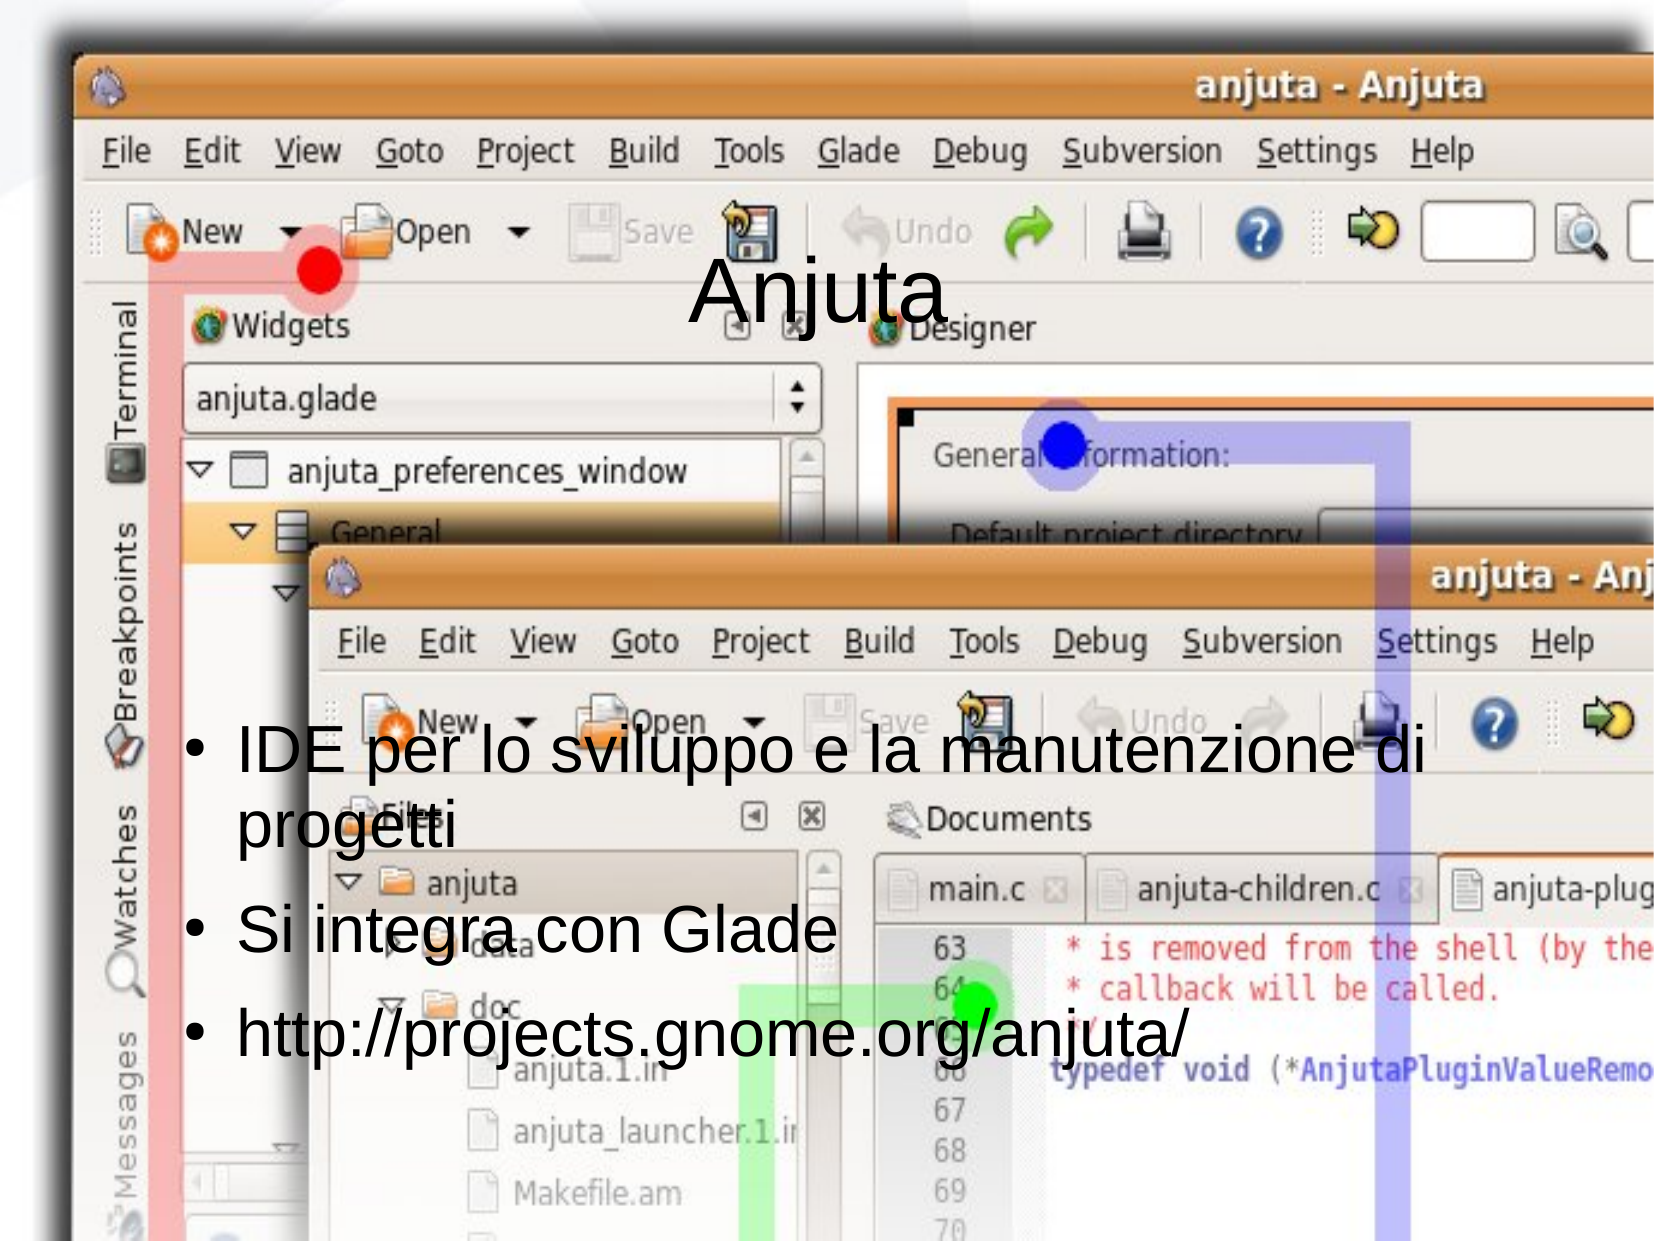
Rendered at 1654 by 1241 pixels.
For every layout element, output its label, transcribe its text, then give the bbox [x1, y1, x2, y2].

picture [0, 0, 1654, 1241]
list IDE per lo sviluppo e la manutenzione di progetti Si integra con Glade http://projects.gnome.org/anjuta/ [165, 712, 1654, 1241]
title Anjuta [75, 187, 1564, 395]
